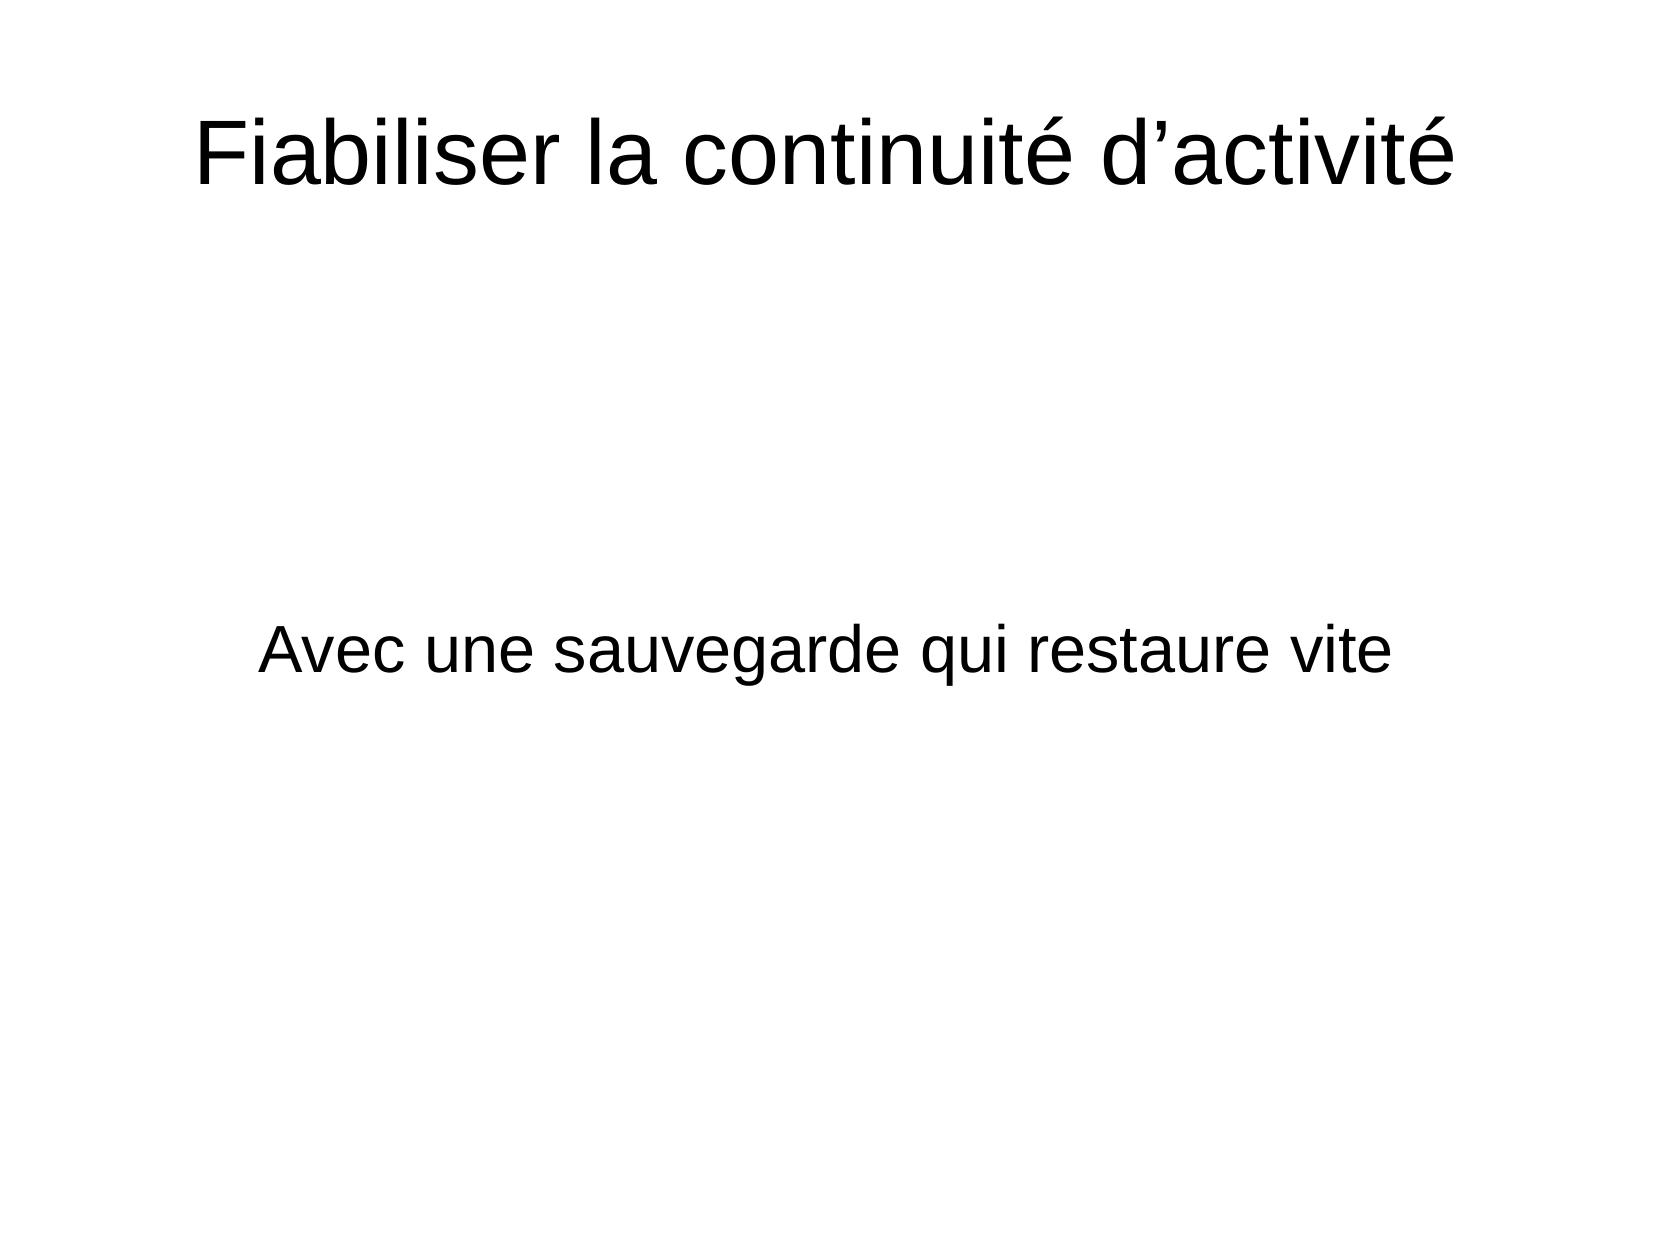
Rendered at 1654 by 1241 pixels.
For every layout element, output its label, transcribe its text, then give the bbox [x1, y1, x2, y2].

subtitle Avec une sauvegarde qui restaure vite [82, 290, 1571, 1010]
title Fiabiliser la continuité d’activité [82, 49, 1571, 257]
